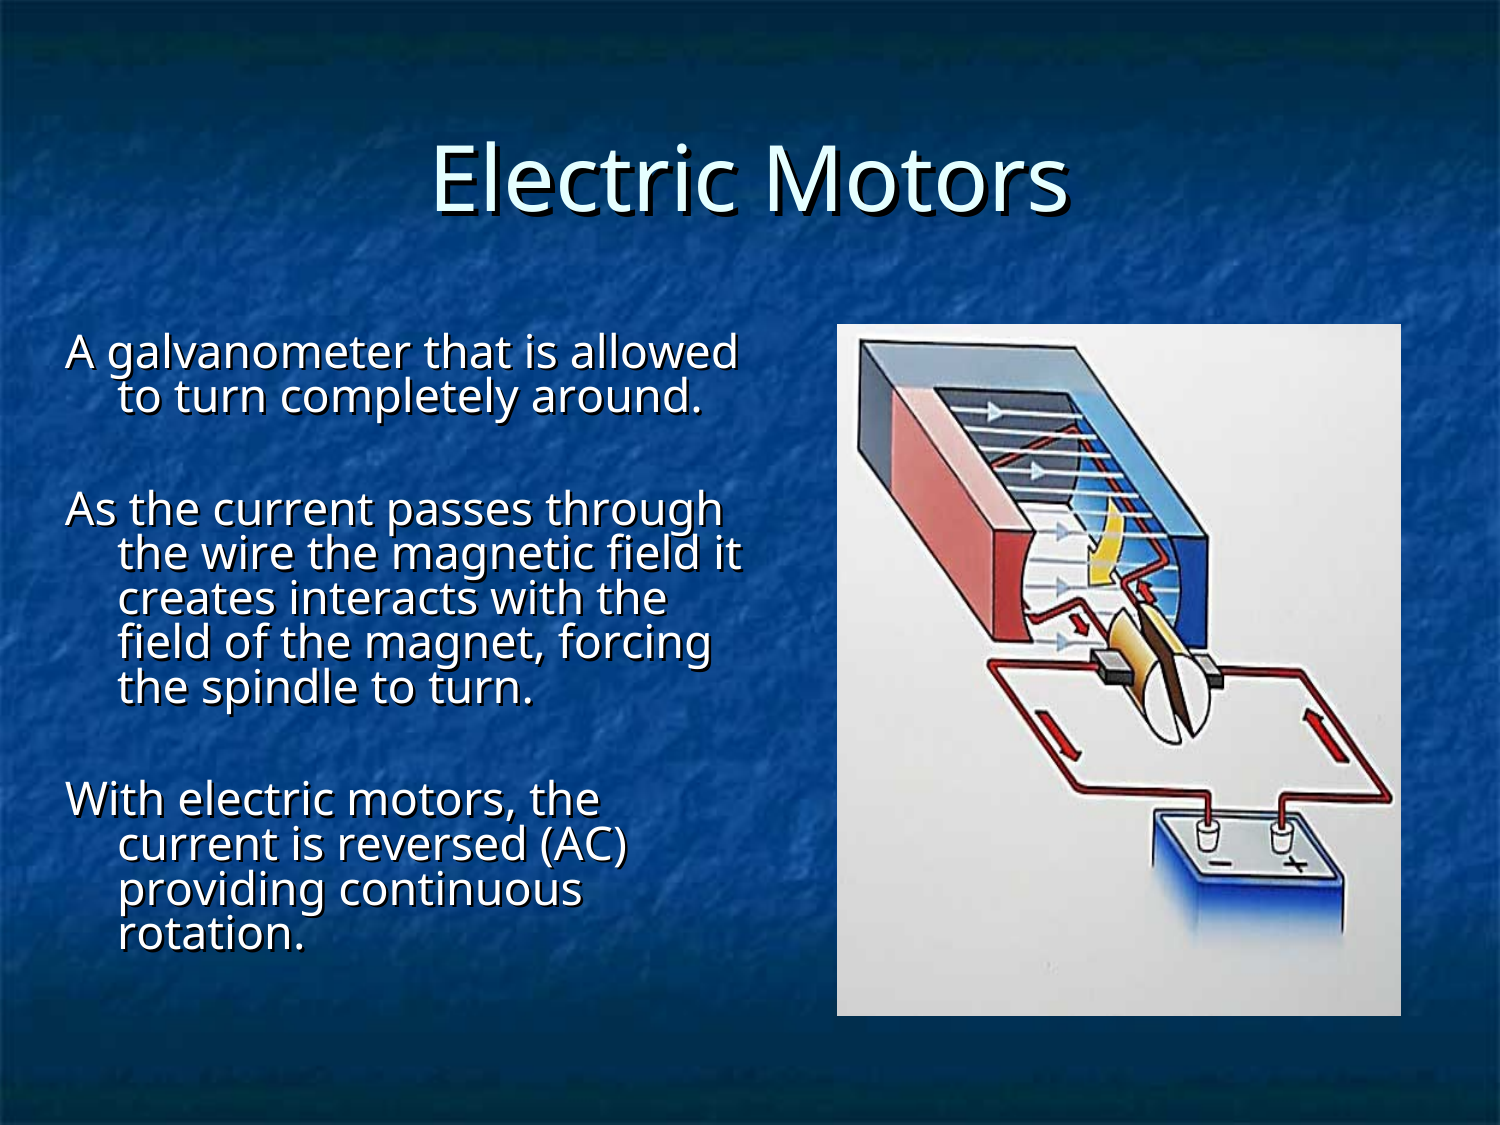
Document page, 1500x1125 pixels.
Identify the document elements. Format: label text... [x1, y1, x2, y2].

picture [0, 0, 1500, 1125]
title Electric Motors [75, 62, 1426, 288]
list A galvanometer that is allowed to turn completely around. As the current passes through the wire the magnetic field it creates interacts with the field of the magnet, forcing the spindle to turn. With electric motors, the current is reversed (AC) providing continuous rotation. [49, 324, 763, 1013]
